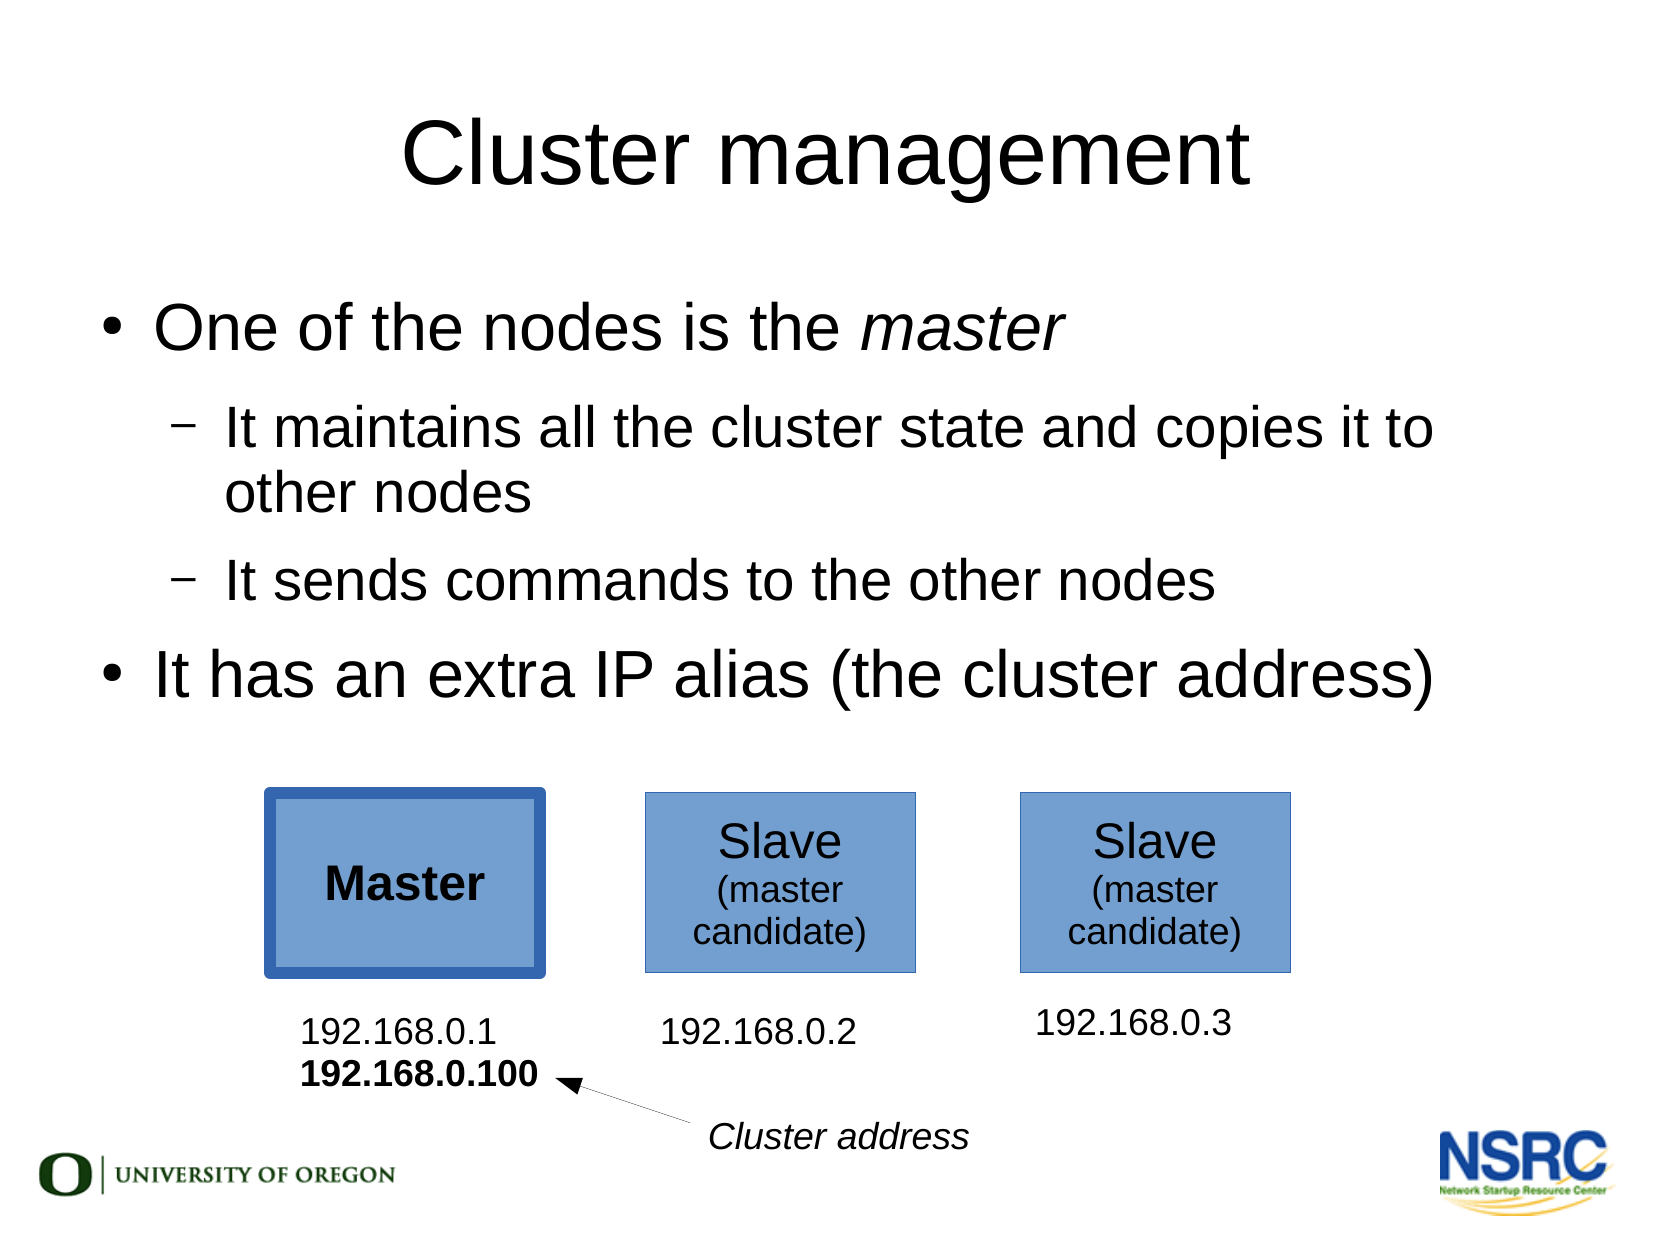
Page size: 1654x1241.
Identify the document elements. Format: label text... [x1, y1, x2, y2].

text_box Master [270, 792, 541, 973]
text_box 192.168.0.2 [645, 1002, 916, 1060]
picture [1440, 1130, 1616, 1216]
list One of the nodes is the master It maintains all the cluster state and copies it to other nodes It sends commands to the other nodes It has an extra IP alias (the cluster address) [82, 290, 1571, 826]
text_box 192.168.0.1 192.168.0.100 [285, 1002, 556, 1102]
text_box Slave (master candidate) [645, 792, 916, 973]
title Cluster management [82, 49, 1571, 257]
text_box 192.168.0.3 [1020, 993, 1291, 1051]
picture [37, 1151, 397, 1198]
text_box Cluster address [693, 1107, 1069, 1165]
text_box Slave (master candidate) [1020, 792, 1291, 973]
